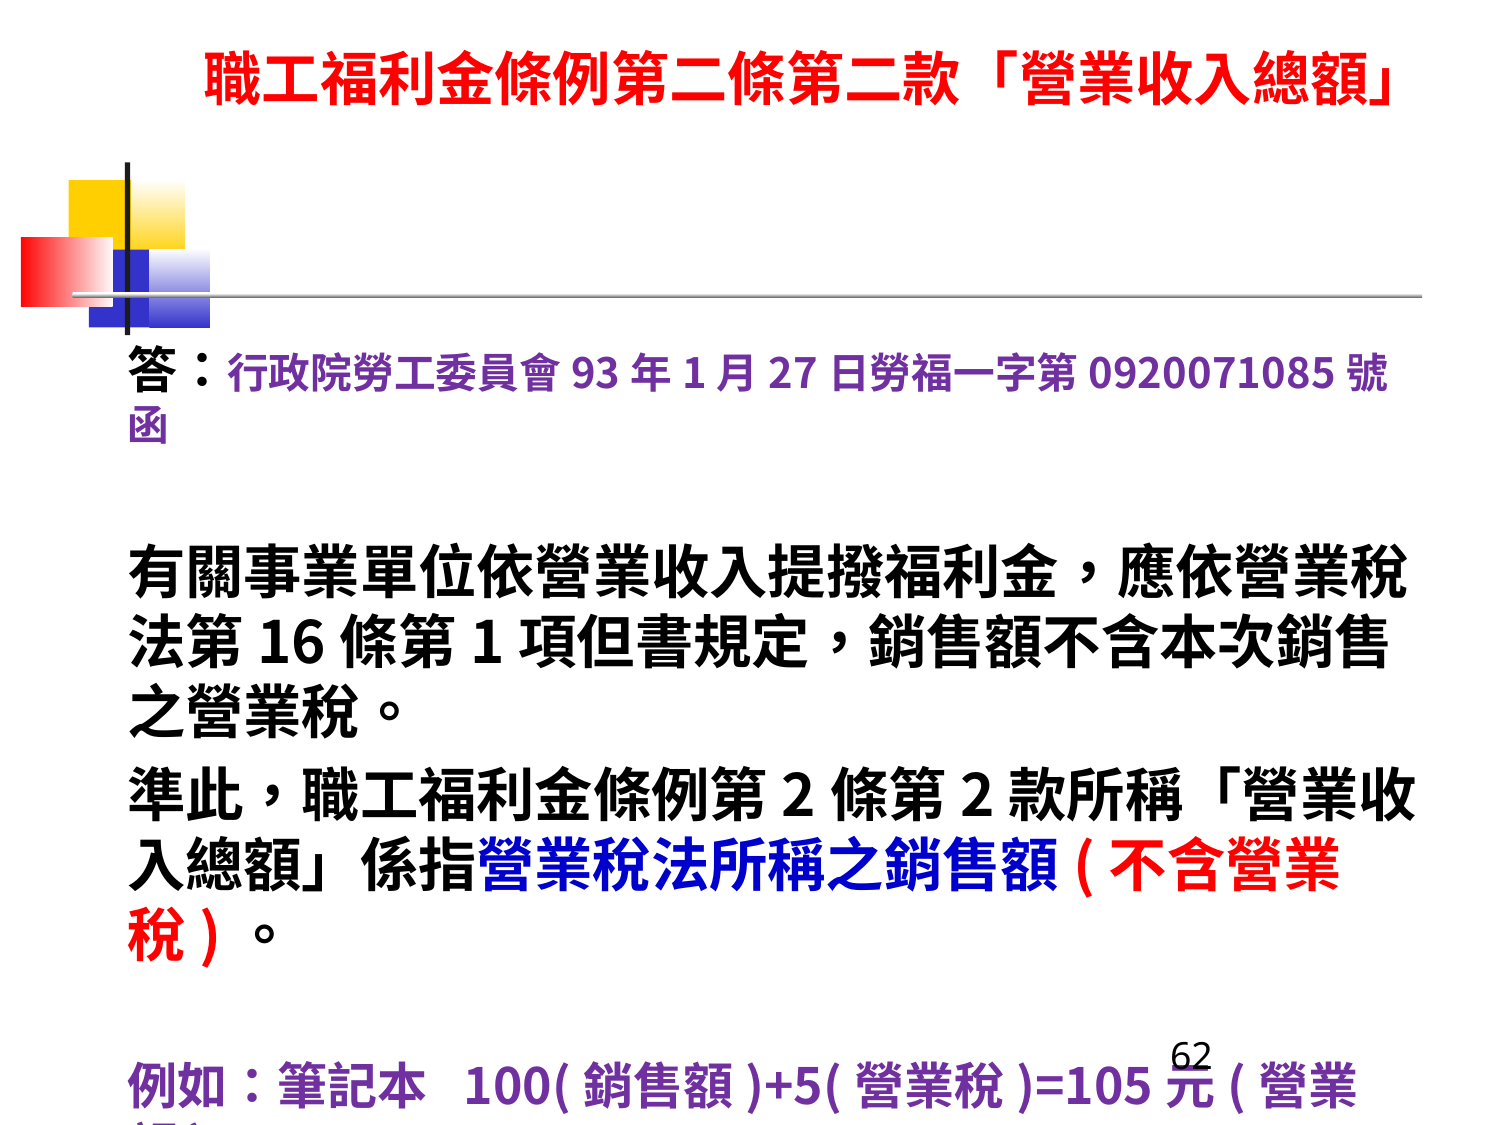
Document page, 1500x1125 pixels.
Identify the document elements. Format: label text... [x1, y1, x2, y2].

list 答：行政院勞工委員會93年1月27日勞福一字第0920071085號函 有關事業單位依營業收入提撥福利金，應依營業稅法第16條第1項但書規定，銷售額不含本次銷售之營業稅。 準此，職工福利金條例第2條第2款所稱「營業收入總額」係指營業稅法所稱之銷售額(不含營業稅)。 例如：筆記本 100(銷售額)+5(營業稅)=105元(營業額) [112, 331, 1436, 1006]
slide_number <編號> [1155, 1024, 1468, 1100]
title 職工福利金條例第二條第二款「營業收入總額」 [188, 35, 1468, 275]
